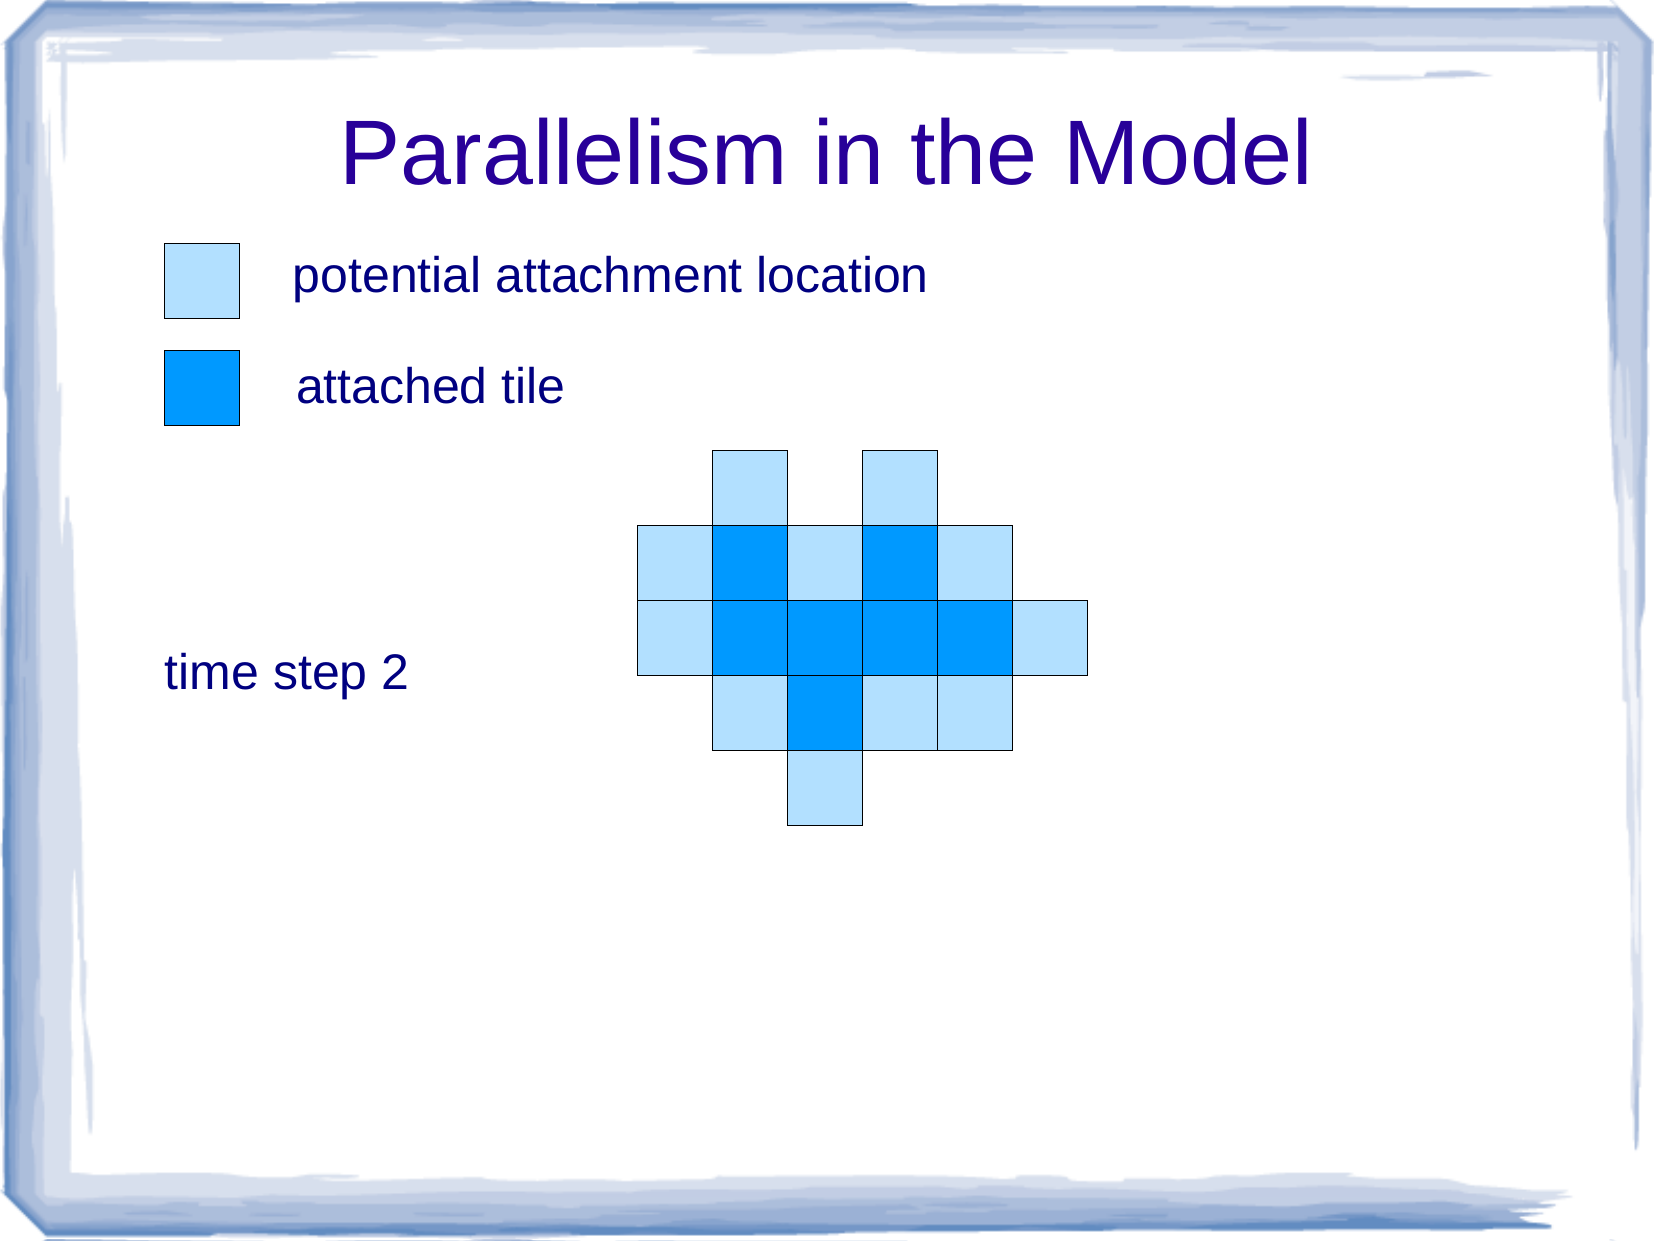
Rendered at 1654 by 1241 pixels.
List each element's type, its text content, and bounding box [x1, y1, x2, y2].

text_box [164, 243, 240, 319]
text_box attached tile [281, 350, 844, 422]
text_box time step 2 [150, 636, 451, 708]
text_box [164, 350, 240, 426]
title Parallelism in the Model [82, 49, 1571, 257]
text_box potential attachment location [278, 240, 1047, 311]
picture [0, 0, 1654, 1241]
text_box [637, 450, 1088, 826]
